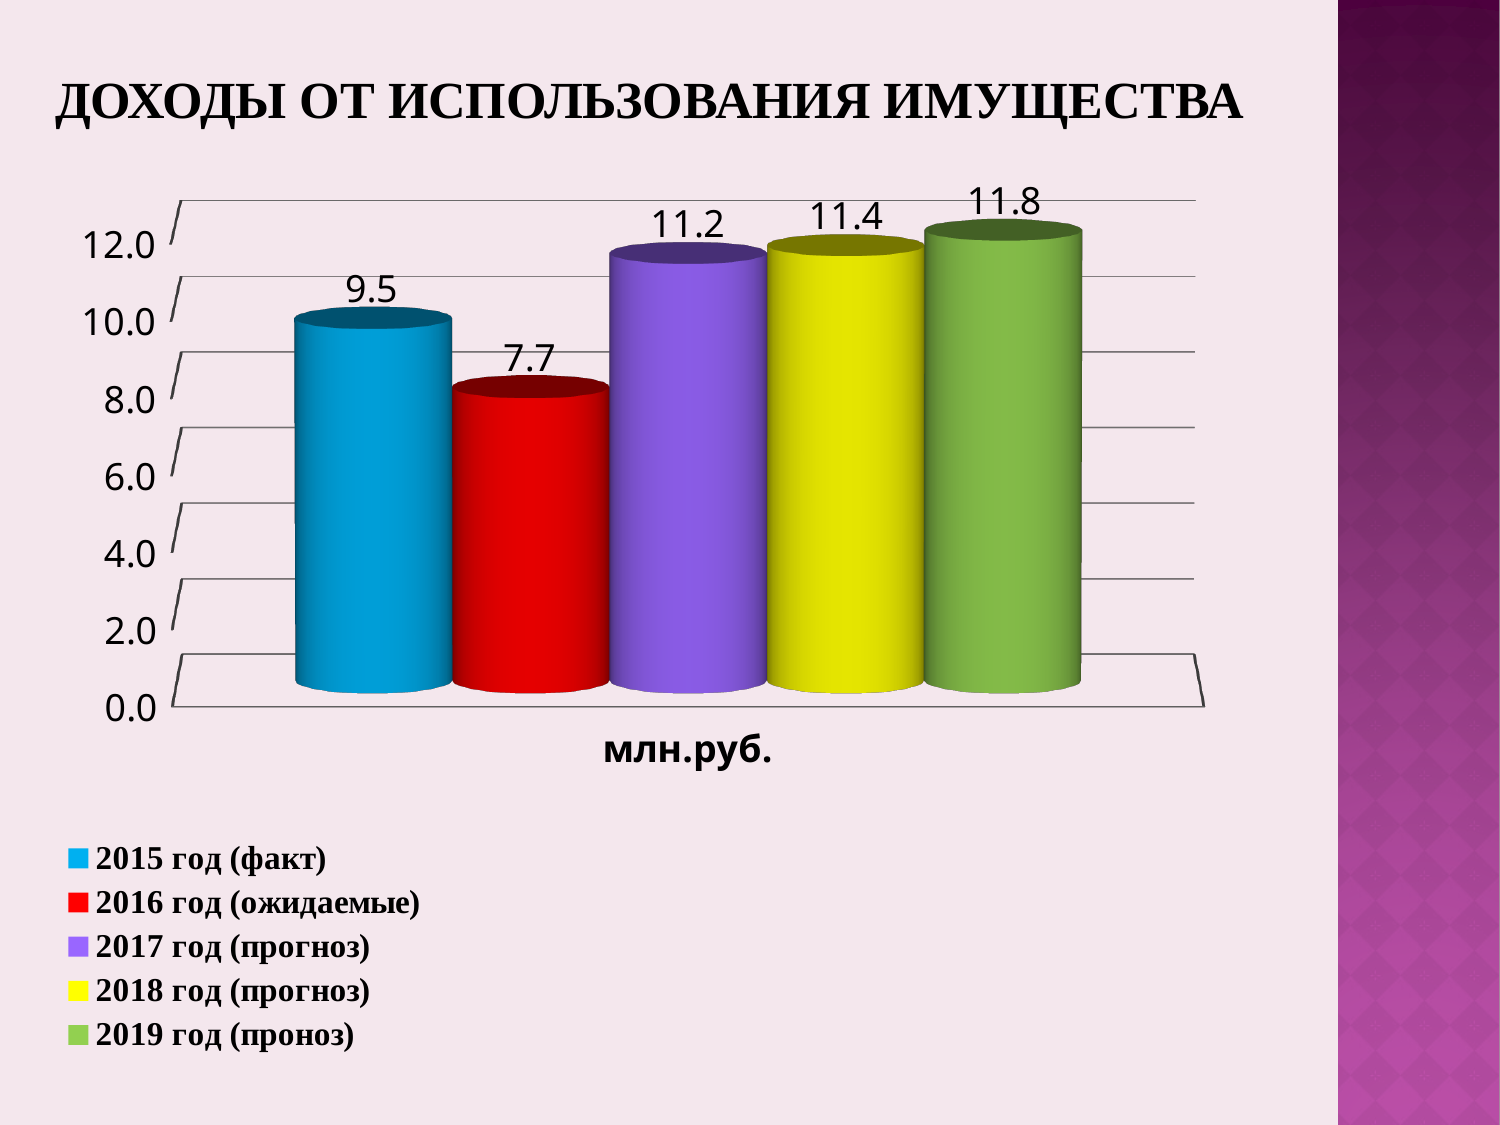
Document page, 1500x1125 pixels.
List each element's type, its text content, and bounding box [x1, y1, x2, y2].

title Доходы от использования имущества [35, 35, 1266, 129]
chart [35, 152, 1302, 1079]
